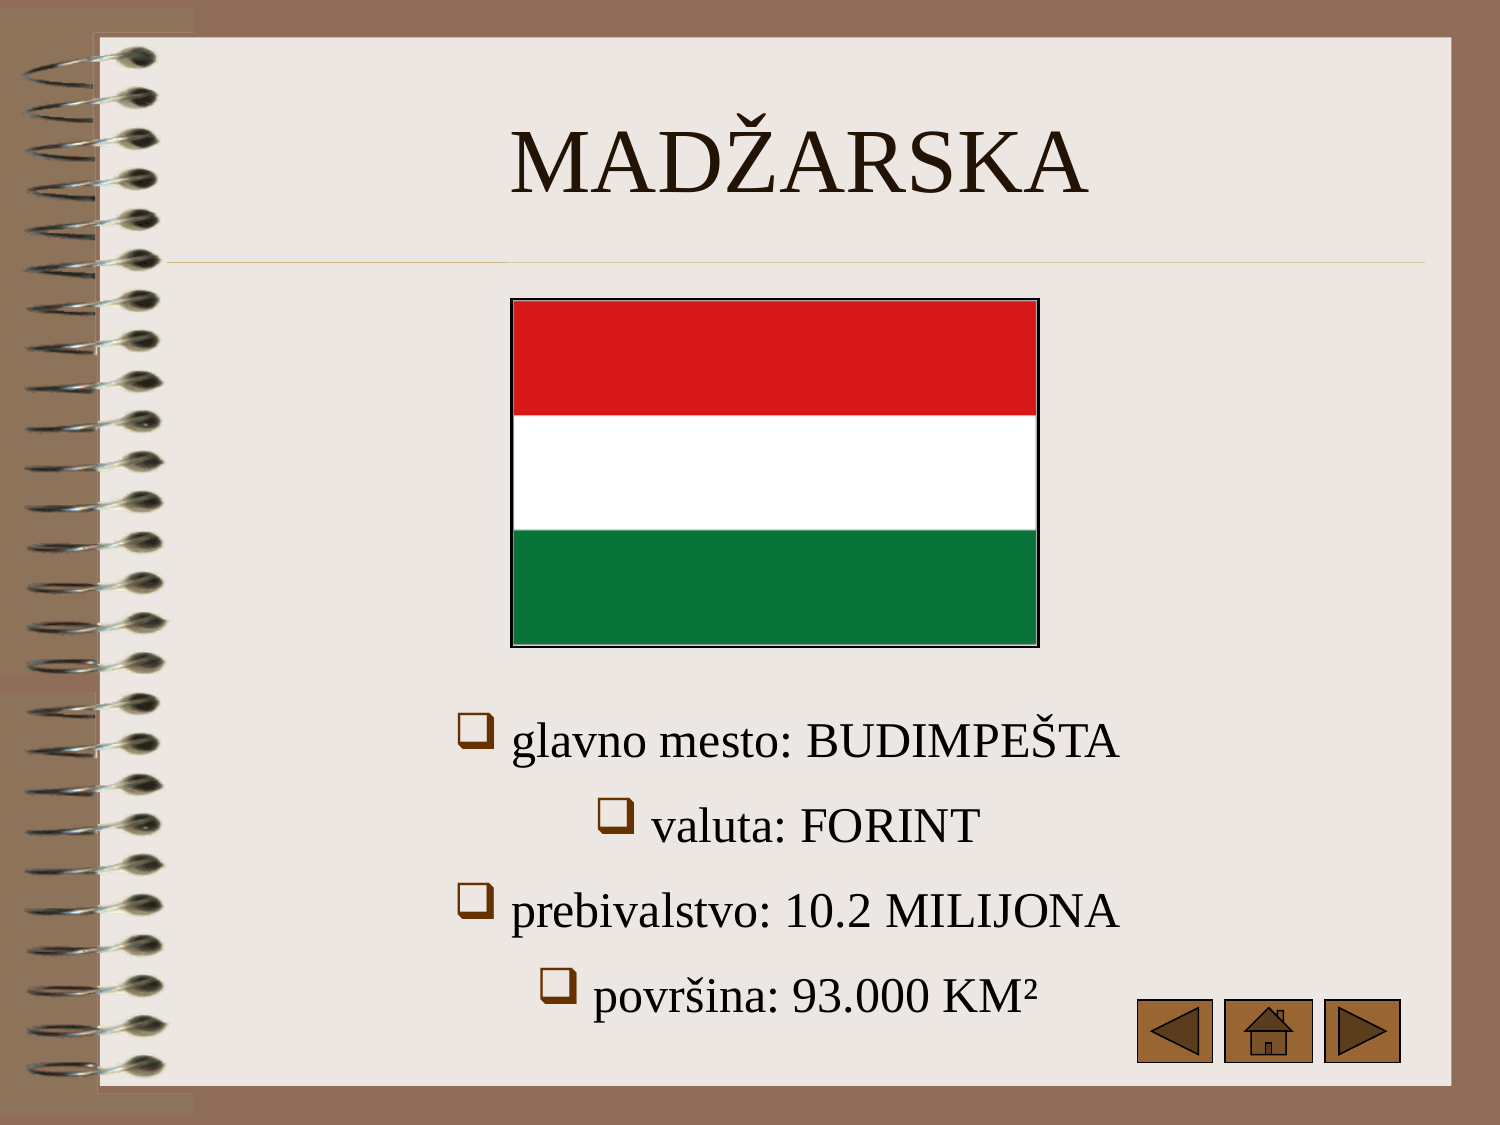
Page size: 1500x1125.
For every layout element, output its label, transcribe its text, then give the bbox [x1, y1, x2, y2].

text_box [1324, 999, 1400, 1063]
text_box glavno mesto: BUDIMPEŠTA valuta: FORINT prebivalstvo: 10.2 MILIJONA površina: 93.000 KM² [412, 699, 1163, 1030]
title MADŽARSKA [174, 62, 1425, 250]
picture [0, 8, 194, 674]
text_box [1224, 999, 1313, 1063]
picture [0, 692, 194, 1115]
text_box [1137, 999, 1213, 1063]
picture [512, 299, 1038, 647]
